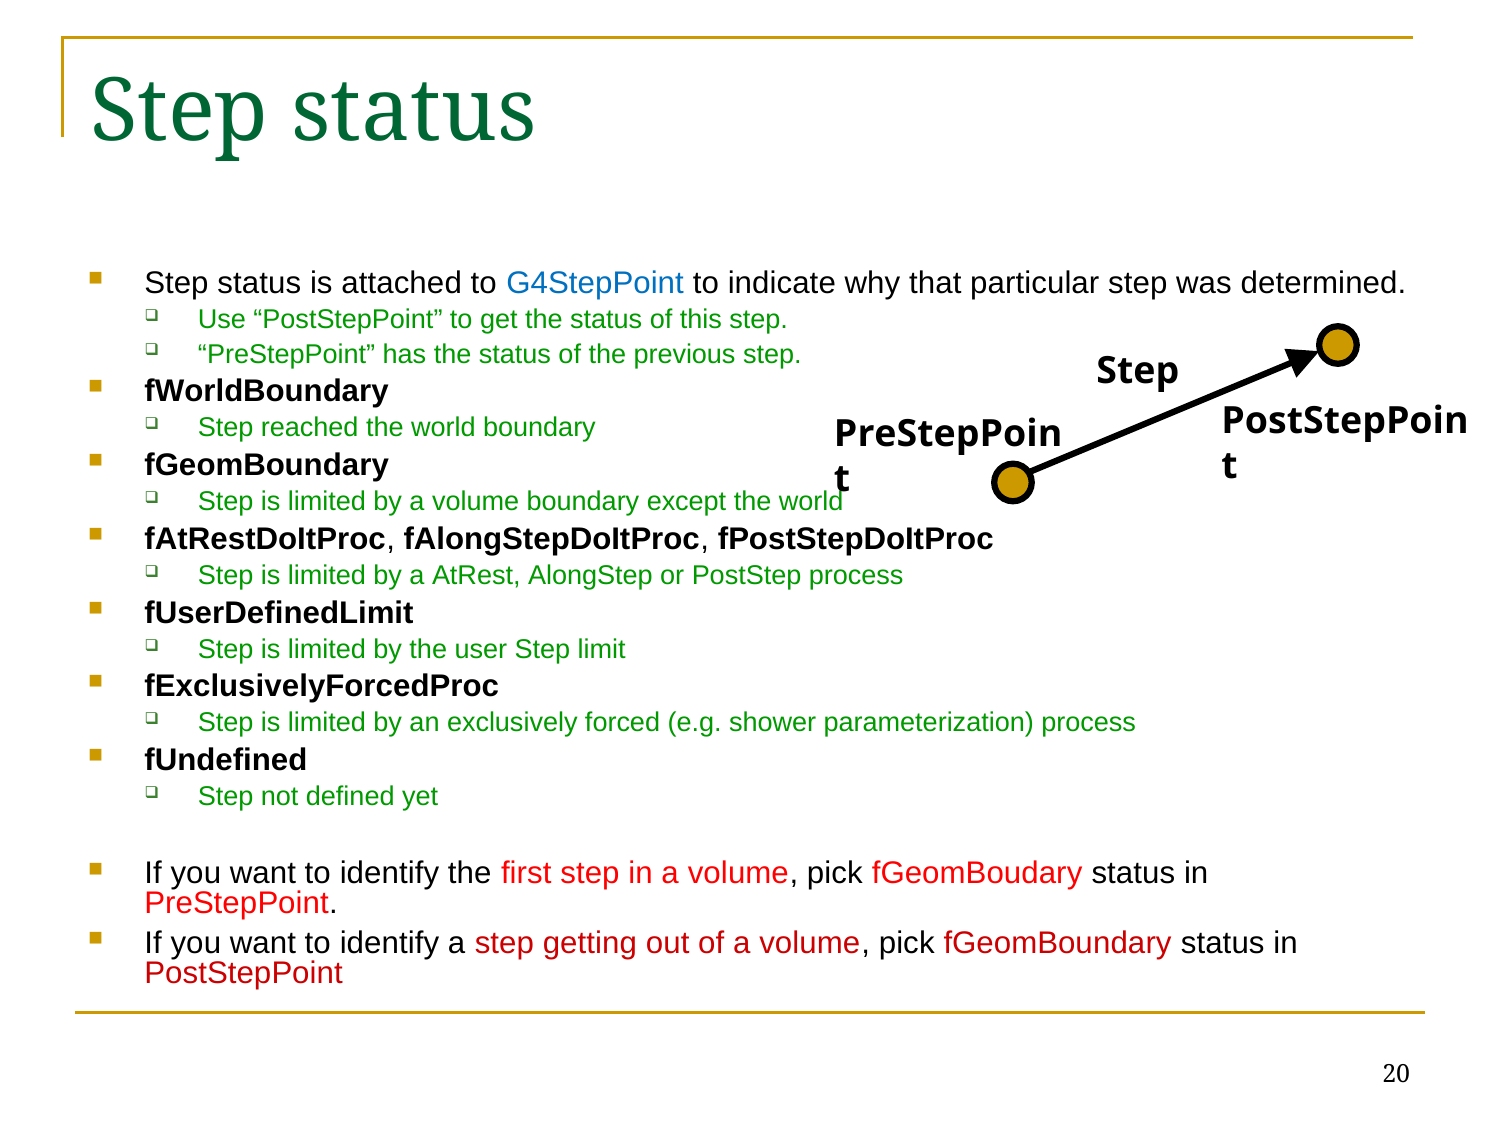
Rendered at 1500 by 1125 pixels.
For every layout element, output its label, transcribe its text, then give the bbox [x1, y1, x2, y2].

title Step status [75, 45, 1426, 233]
text_box <number> [1074, 1024, 1426, 1100]
list Step status is attached to G4StepPoint to indicate why that particular step was determined. Use “PostStepPoint” to get the status of this step. “PreStepPoint” has the status of the previous step. fWorldBoundary Step reached the world boundary fGeomBoundary Step is limited by a volume boundary except the world fAtRestDoItProc, fAlongStepDoItProc, fPostStepDoItProc Step is limited by a AtRest, AlongStep or PostStep process fUserDefinedLimit Step is limited by the user Step limit fExclusivelyForcedProc Step is limited by an exclusively forced (e.g. shower parameterization) process fUndefined Step not defined yet If you want to identify the first step in a volume, pick fGeomBoudary status in PreStepPoint. If you want to identify a step getting out of a volume, pick fGeomBoundary status in PostStepPoint [73, 262, 1424, 1006]
text_box PostStepPoint [1206, 388, 1495, 495]
text_box [1319, 326, 1357, 364]
text_box PreStepPoint [819, 401, 1082, 507]
text_box Step [1081, 338, 1207, 400]
